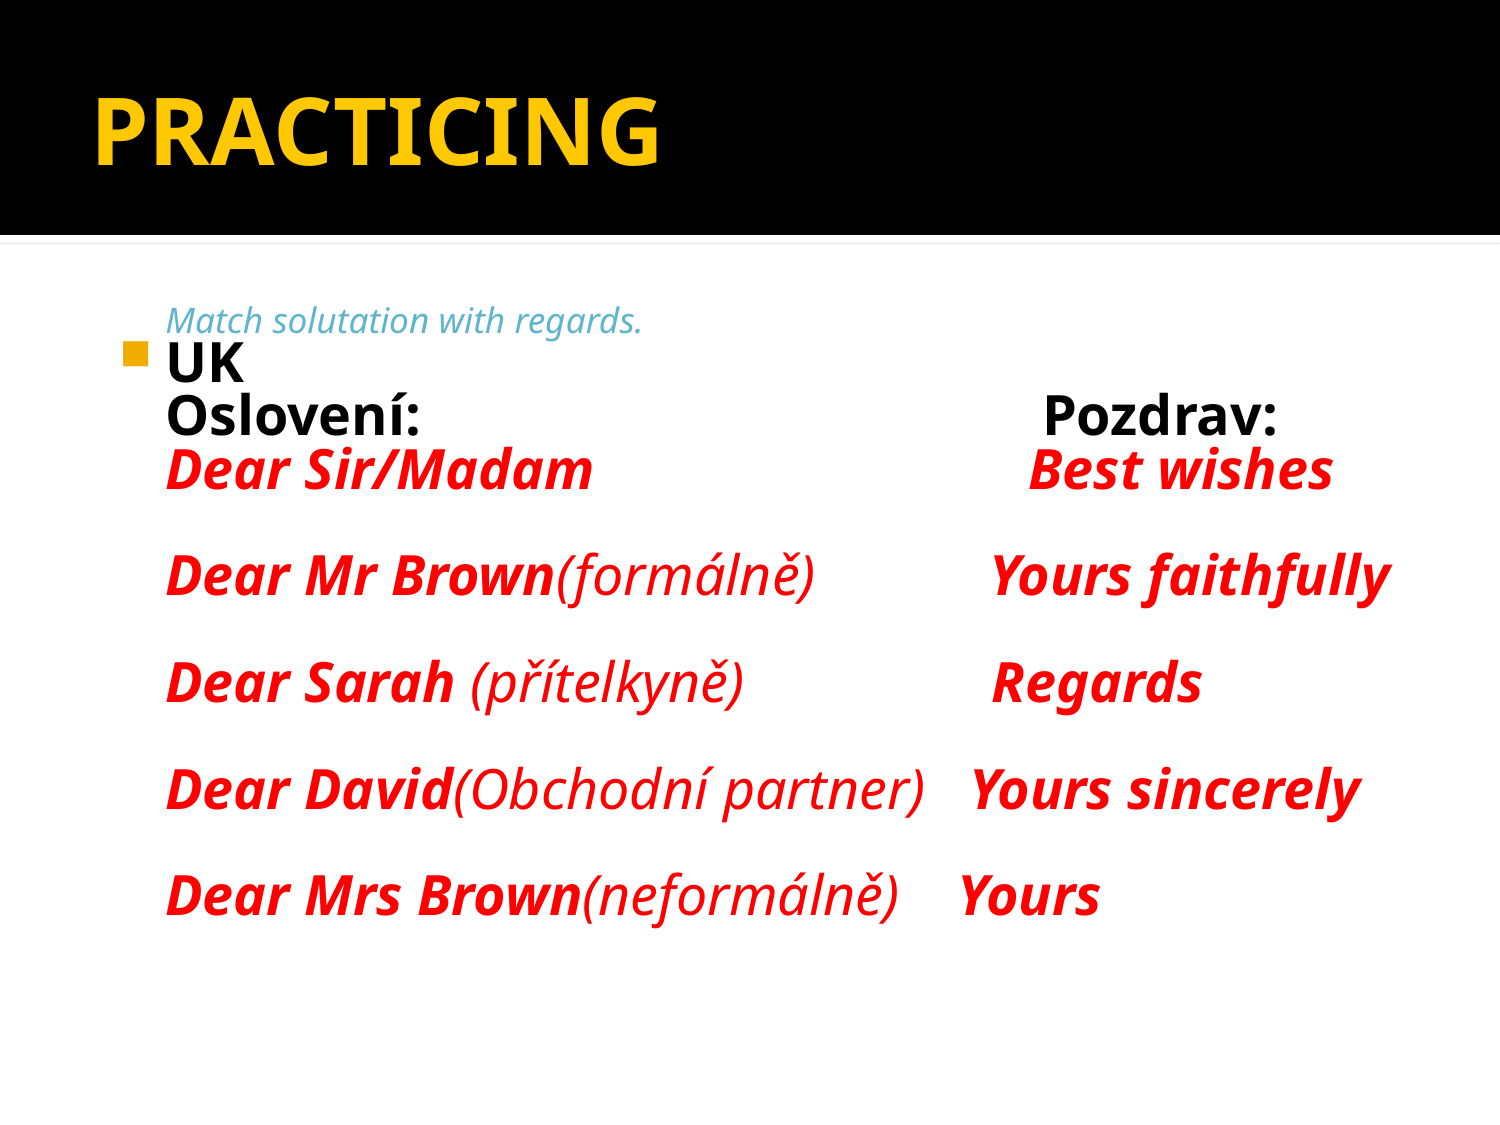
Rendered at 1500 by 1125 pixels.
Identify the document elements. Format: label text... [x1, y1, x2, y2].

title PRACTICING [75, 25, 1426, 232]
list Match solutation with regards. UK Oslovení: Pozdrav: Dear Sir/Madam Best wishes Dear Mr Brown(formálně) Yours faithfully Dear Sarah (přítelkyně) Regards Dear David(Obchodní partner) Yours sincerely Dear Mrs Brown(neformálně) Yours [75, 291, 1426, 1051]
